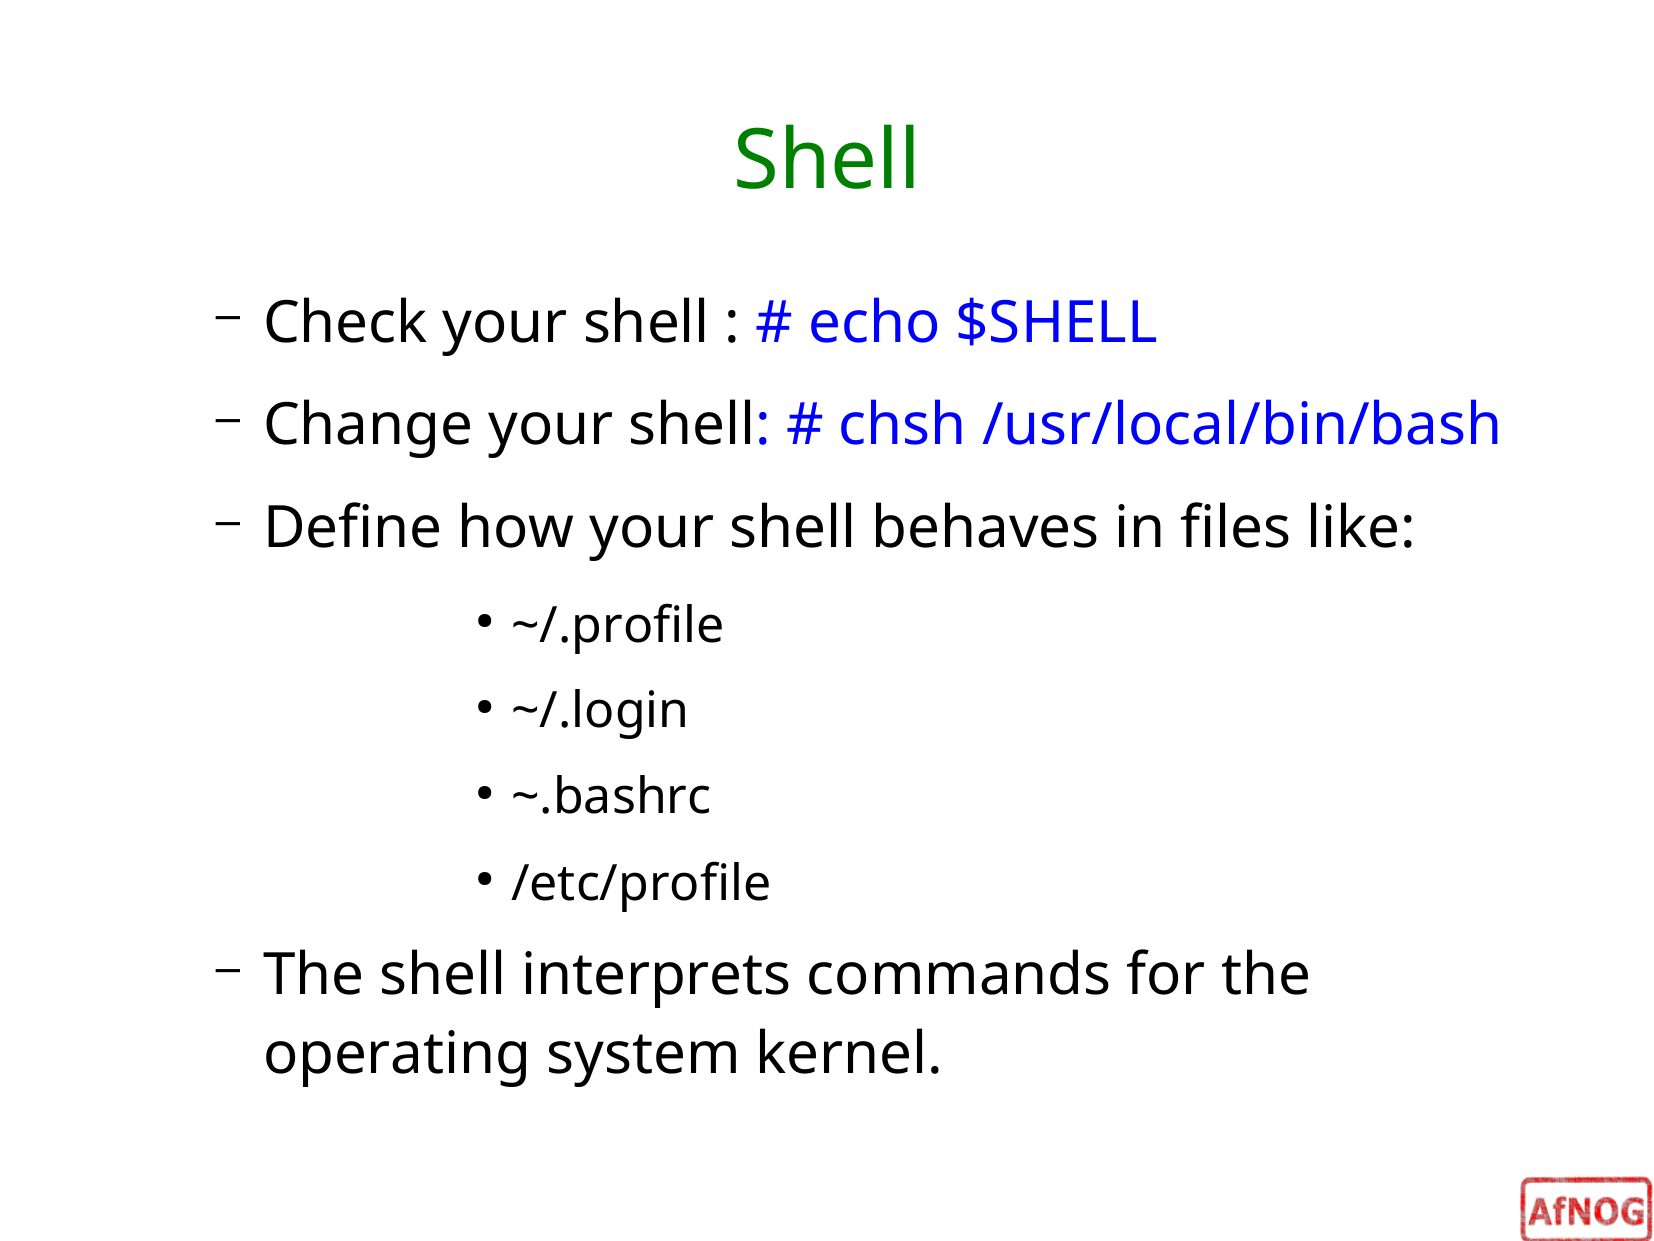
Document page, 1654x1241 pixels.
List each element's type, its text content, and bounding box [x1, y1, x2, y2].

picture [1519, 1175, 1654, 1241]
title Shell [121, 73, 1533, 241]
list Check your shell : # echo $SHELL Change your shell: # chsh /usr/local/bin/bash Define how your shell behaves in files like: ~/.profile ~/.login ~.bashrc /etc/profile The shell interprets commands for the operating system kernel. [121, 279, 1533, 1062]
